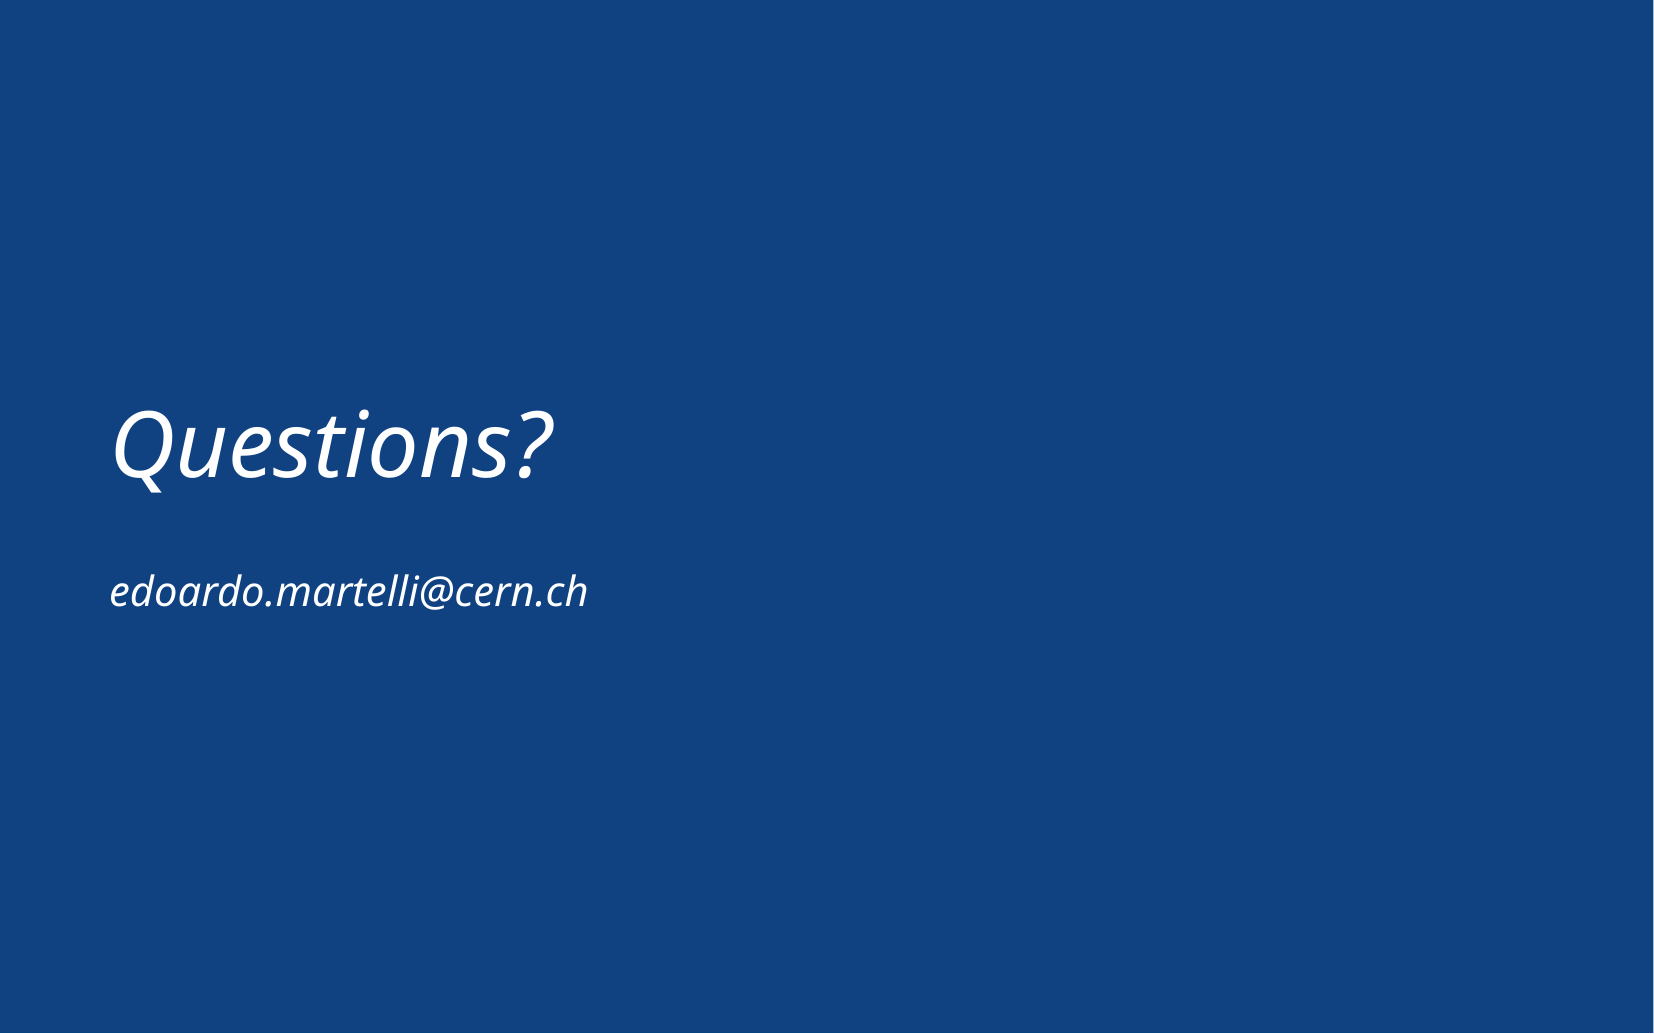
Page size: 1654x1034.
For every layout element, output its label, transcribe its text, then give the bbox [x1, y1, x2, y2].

title Questions? edoardo.martelli@cern.ch [109, 220, 1384, 903]
